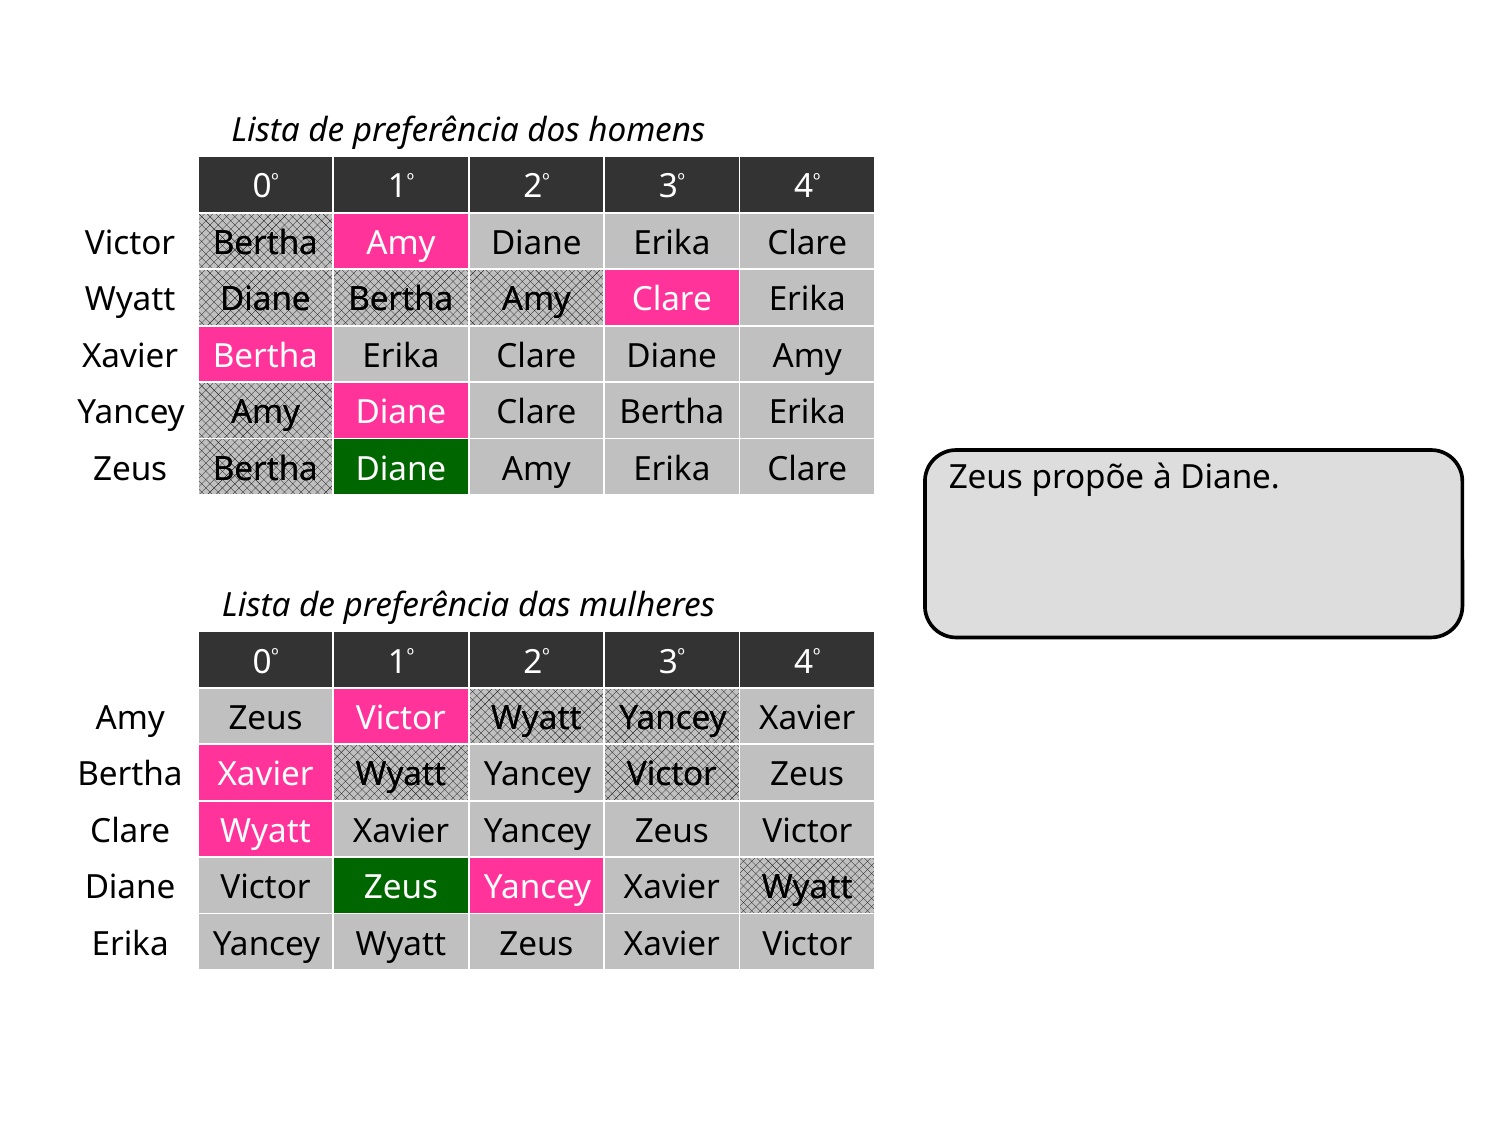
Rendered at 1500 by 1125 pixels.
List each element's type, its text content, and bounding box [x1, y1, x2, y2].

text_box Victor [604, 745, 740, 801]
text_box Xavier [197, 744, 333, 800]
text_box Wyatt [468, 687, 605, 745]
text_box Amy [197, 382, 334, 438]
text_box Zeus propõe à Diane. [924, 450, 1463, 638]
text_box Bertha [197, 212, 334, 269]
text_box Zeus [333, 857, 469, 914]
text_box Bertha [333, 269, 468, 326]
text_box Yancey [469, 857, 605, 914]
text_box Bertha [197, 438, 334, 496]
text_box Diane [334, 382, 469, 438]
text_box Wyatt [197, 800, 334, 858]
text_box Diane [334, 438, 469, 496]
text_box Amy [468, 269, 605, 326]
text_box Yancey [605, 687, 740, 745]
text_box Bertha [197, 326, 334, 382]
text_box Wyatt [739, 857, 875, 914]
text_box Clare [605, 269, 740, 326]
text_box Wyatt [333, 744, 469, 801]
text_box Amy [334, 212, 469, 269]
text_box Victor [333, 687, 468, 744]
text_box Diane [197, 269, 333, 326]
